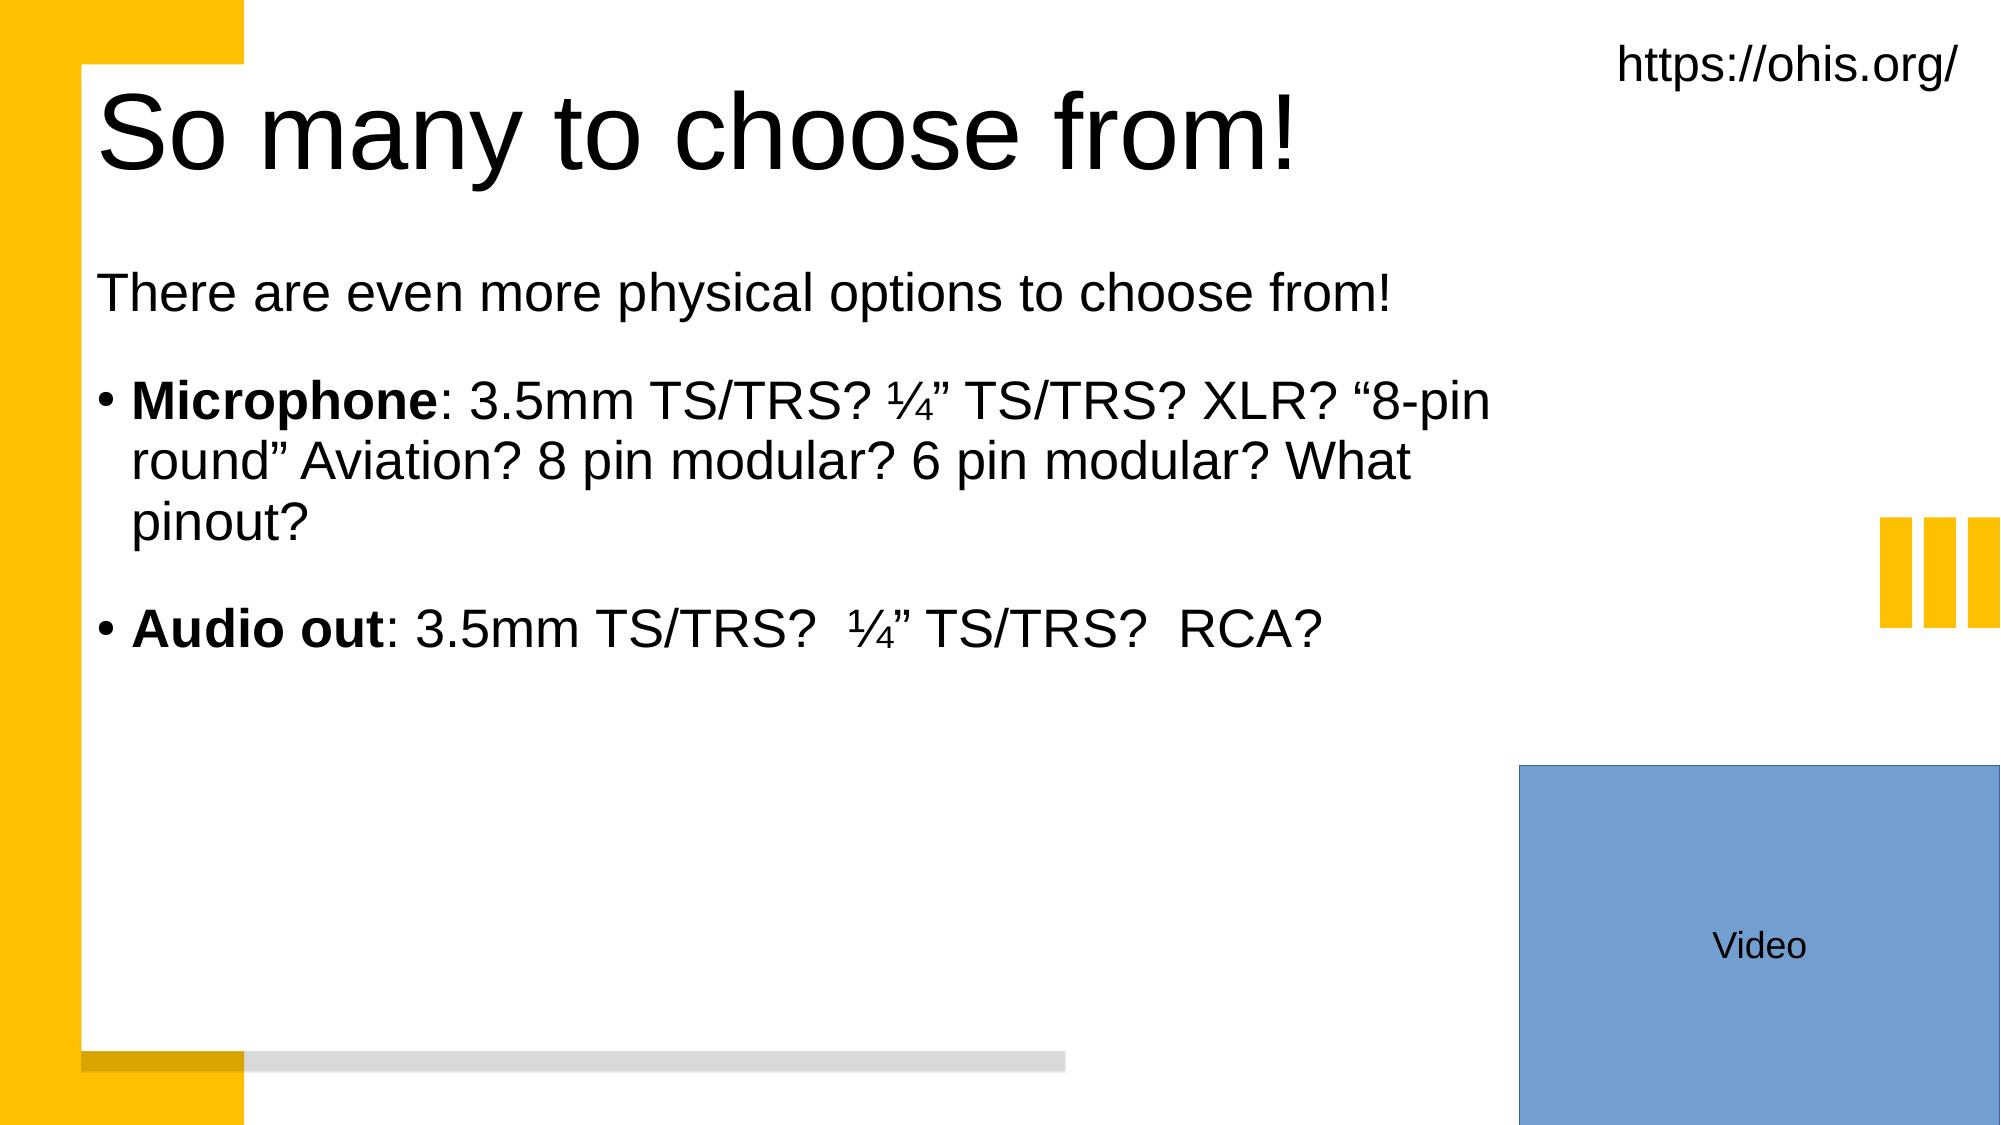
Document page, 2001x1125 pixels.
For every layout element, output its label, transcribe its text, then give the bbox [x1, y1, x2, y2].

text_box Video [1519, 765, 2000, 1125]
text_box So many to choose from! [81, 64, 1921, 201]
text_box https://ohis.org/ [1590, 29, 1974, 105]
text_box [0, 0, 2000, 1125]
text_box There are even more physical options to choose from! Microphone: 3.5mm TS/TRS? ¼” TS/TRS? XLR? “8-pin round” Aviation? 8 pin modular? 6 pin modular? What pinout? Audio out: 3.5mm TS/TRS? ¼” TS/TRS? RCA? [81, 254, 1516, 1036]
